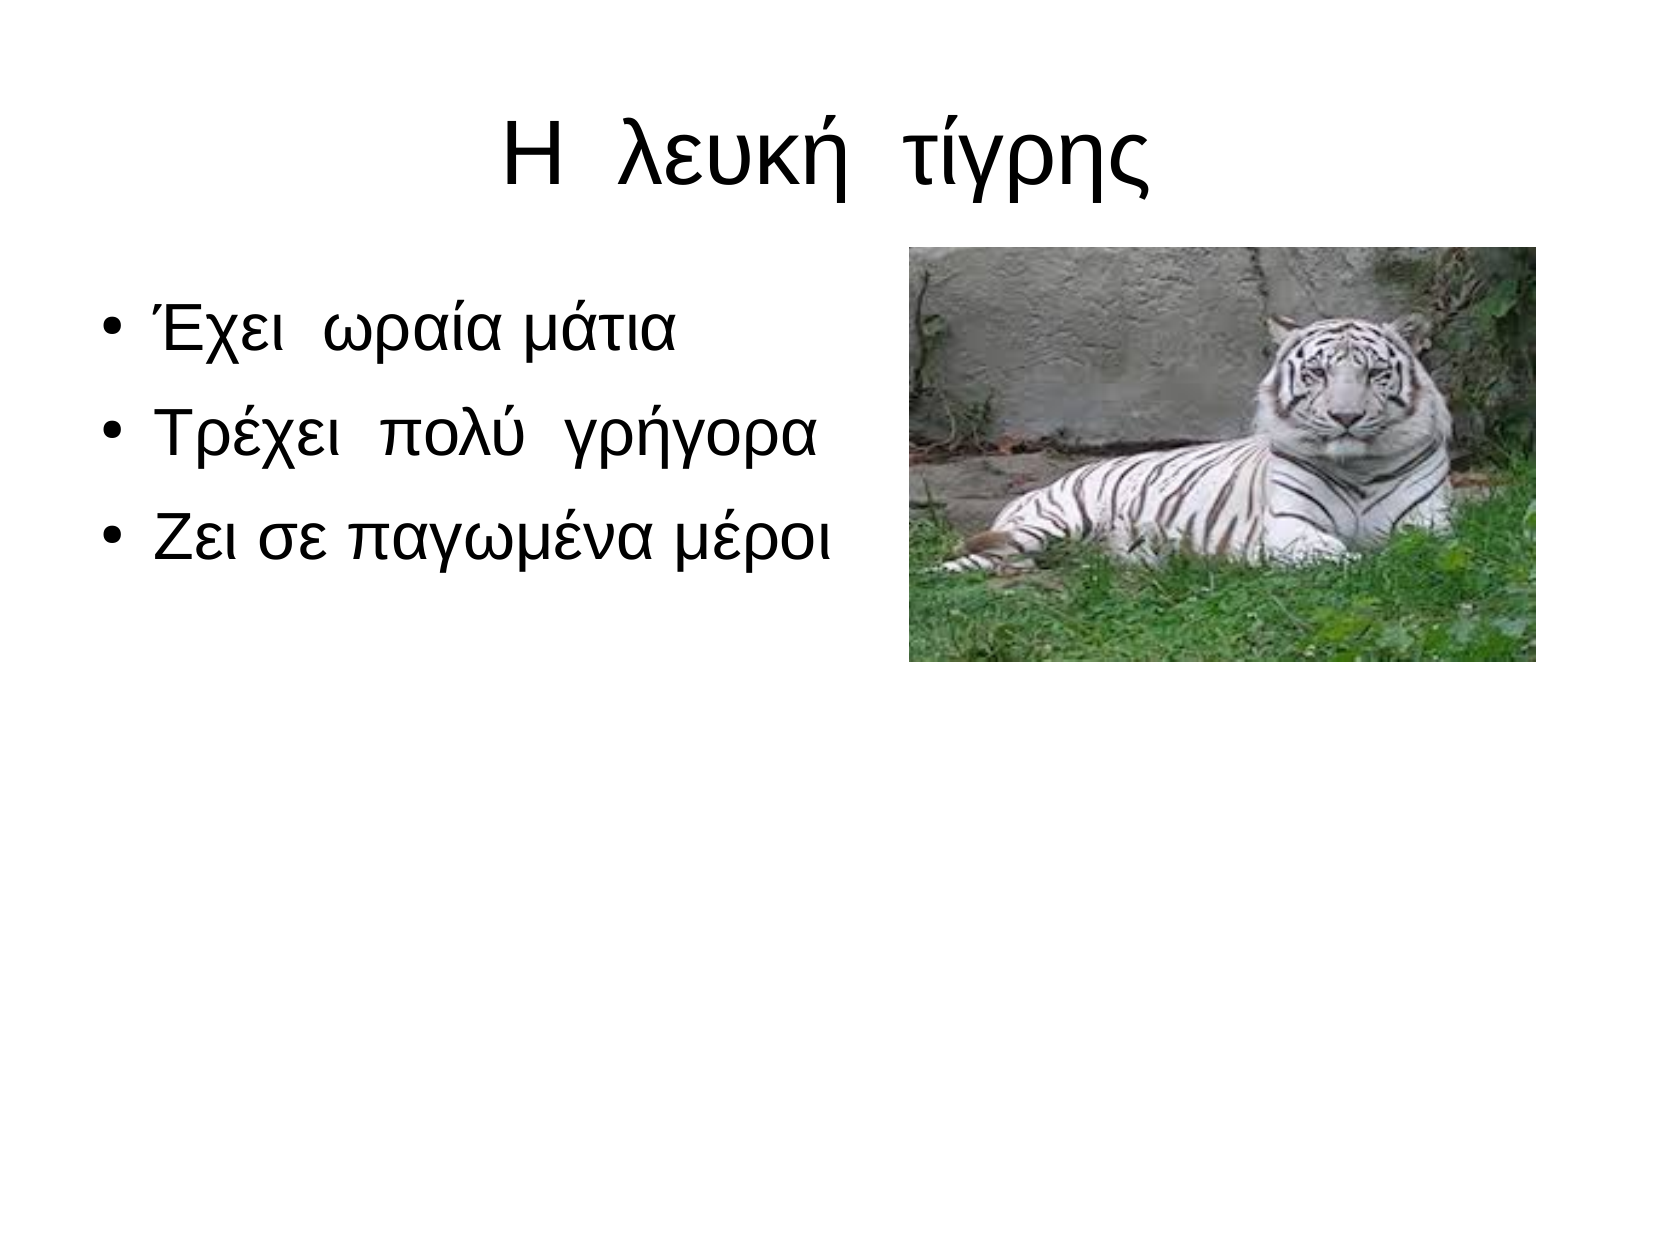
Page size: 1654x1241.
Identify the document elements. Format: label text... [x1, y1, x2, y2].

picture [909, 247, 1536, 662]
list Έχει ωραία μάτια Τρέχει πολύ γρήγορα Ζει σε παγωμένα μέροι [82, 290, 1571, 1109]
title Η λευκή τίγρης [82, 49, 1571, 257]
